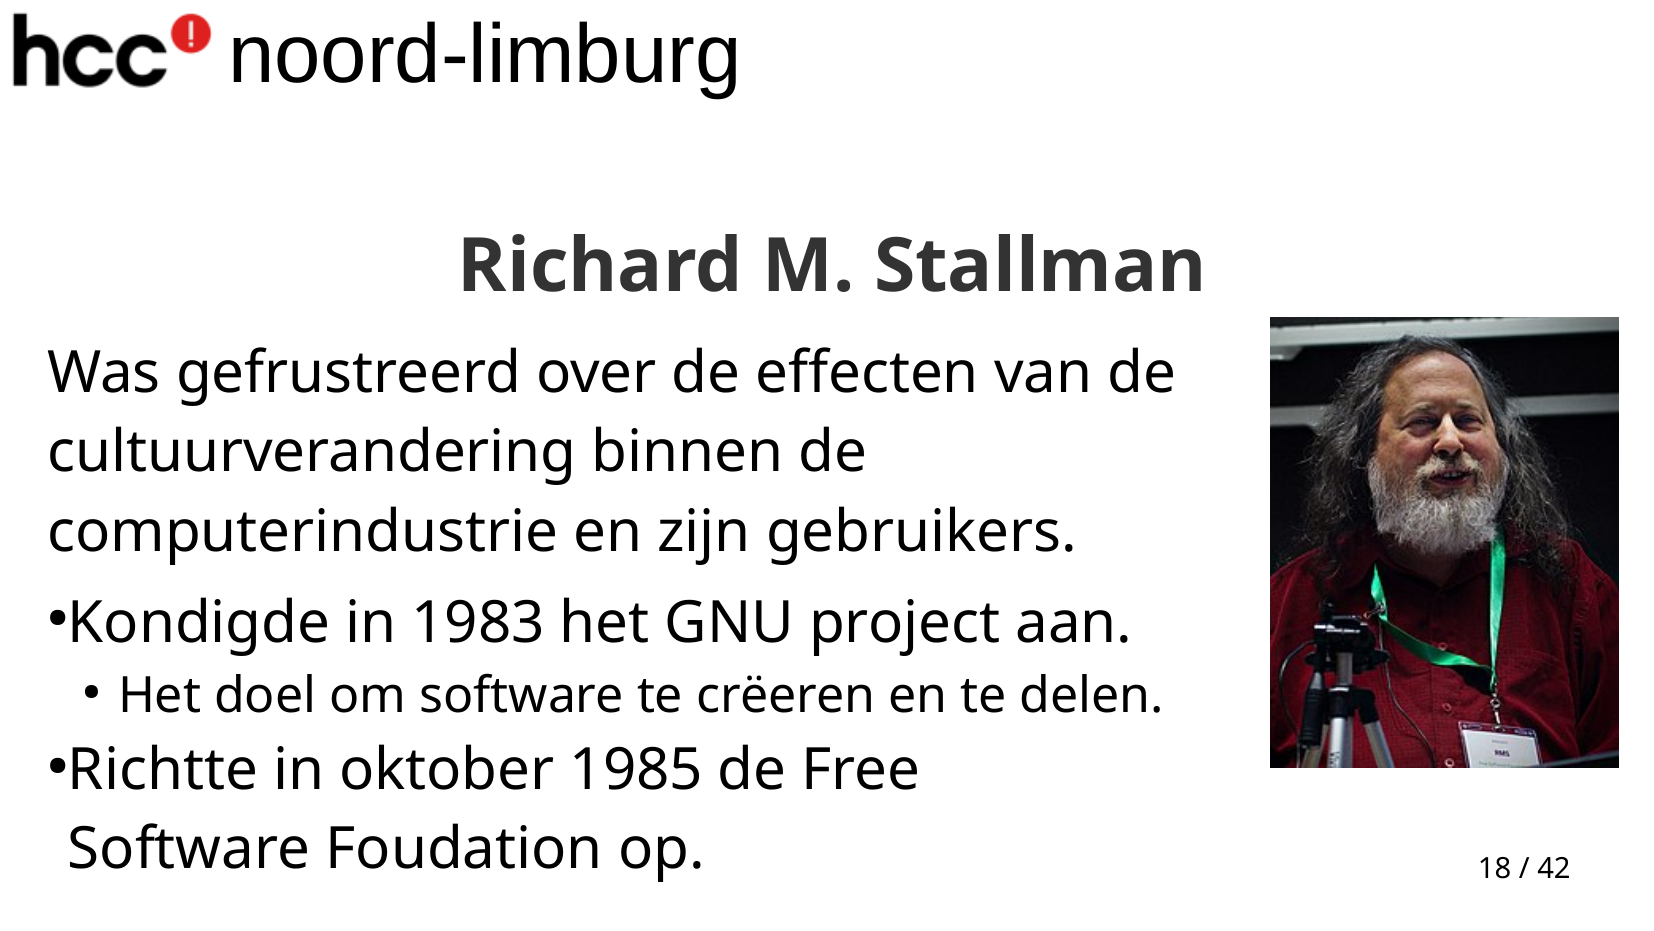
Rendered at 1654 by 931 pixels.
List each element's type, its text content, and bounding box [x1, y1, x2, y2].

title Richard M. Stallman [129, 174, 1536, 352]
picture [11, 11, 214, 91]
subtitle Was gefrustreerd over de effecten van de cultuurverandering binnen de computerindustrie en zijn gebruikers. Kondigde in 1983 het GNU project aan. Het doel om software te crëeren en te delen. Richtte in oktober 1985 de Free Software Foudation op. [47, 351, 1252, 865]
picture [1270, 317, 1619, 768]
